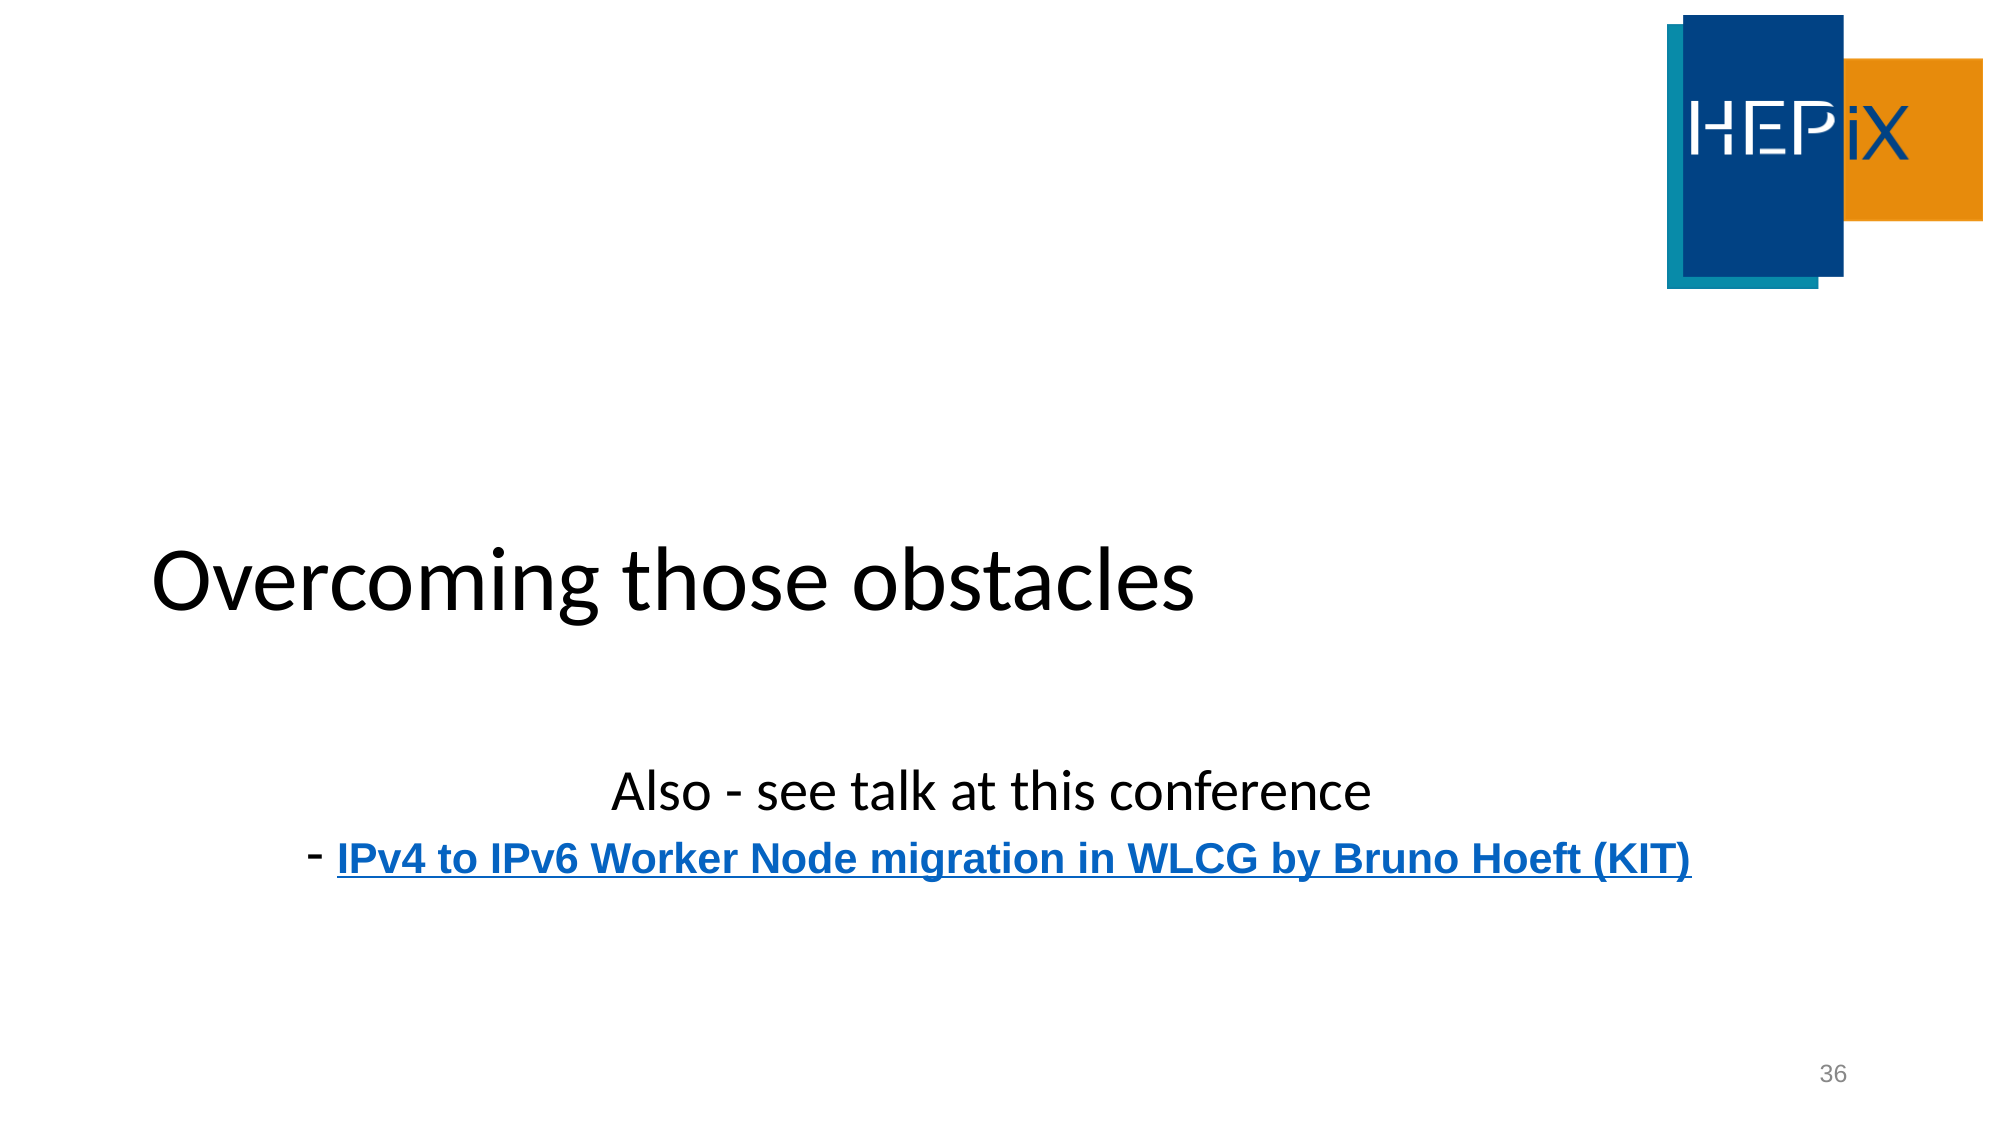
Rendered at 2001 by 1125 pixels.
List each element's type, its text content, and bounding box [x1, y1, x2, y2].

list Also - see talk at this conference - IPv4 to IPv6 Worker Node migration in WLCG by Bruno Hoeft (KIT) [136, 752, 1862, 999]
slide_number <number> [1412, 1042, 1863, 1103]
picture [1667, 15, 1983, 289]
title Overcoming those obstacles [136, 280, 1862, 749]
